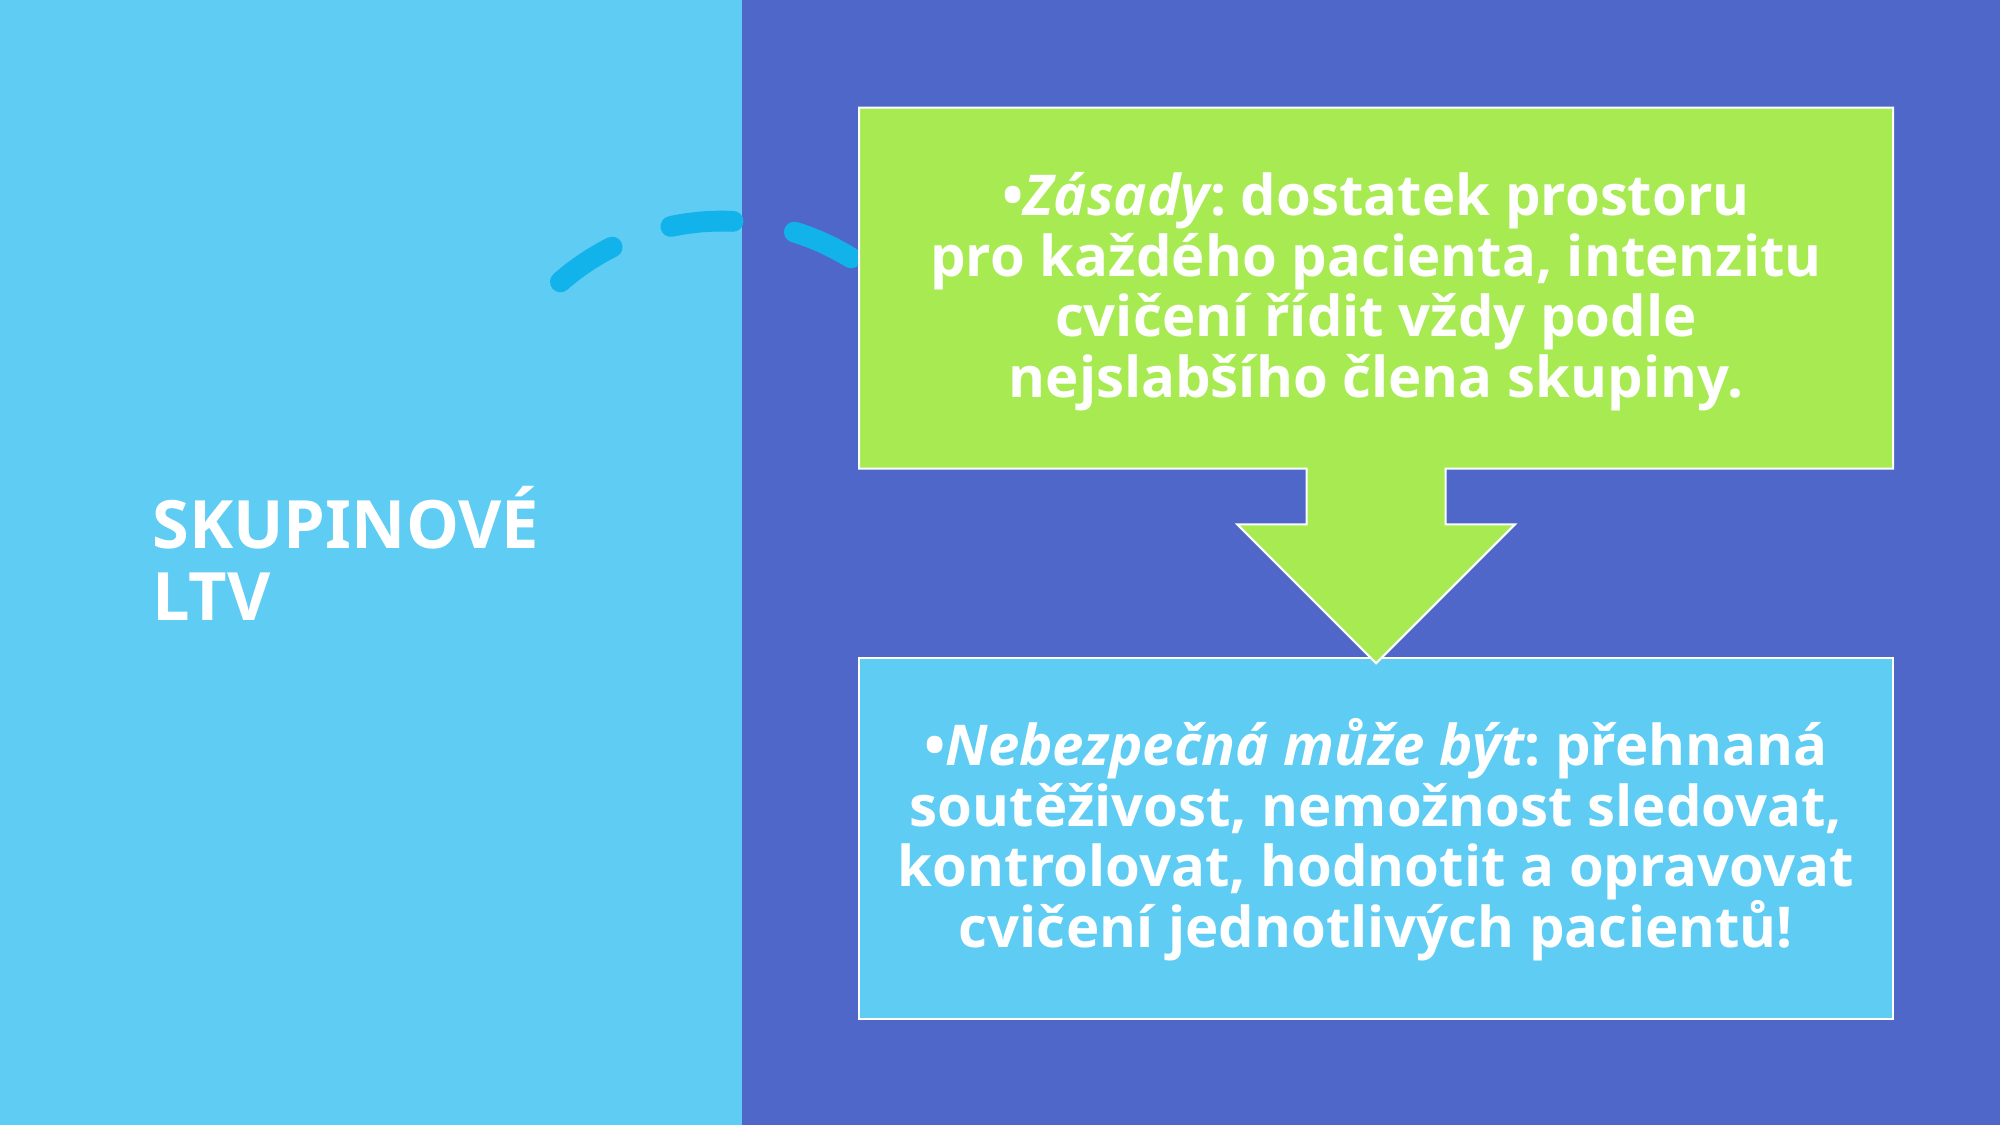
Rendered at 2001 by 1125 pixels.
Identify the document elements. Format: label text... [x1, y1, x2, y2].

text_box [0, 0, 2000, 1125]
text_box •Nebezpečná může být: přehnaná soutěživost, nemožnost sledovat, kontrolovat, hodnotit a opravovat cvičení jednotlivých pacientů! [859, 657, 1894, 1020]
title SKUPINOVÉ LTV [137, 105, 622, 1020]
text_box •Zásady: dostatek prostoru pro každého pacienta, intenzitu cvičení řídit vždy podle nejslabšího člena skupiny. [859, 107, 1894, 664]
